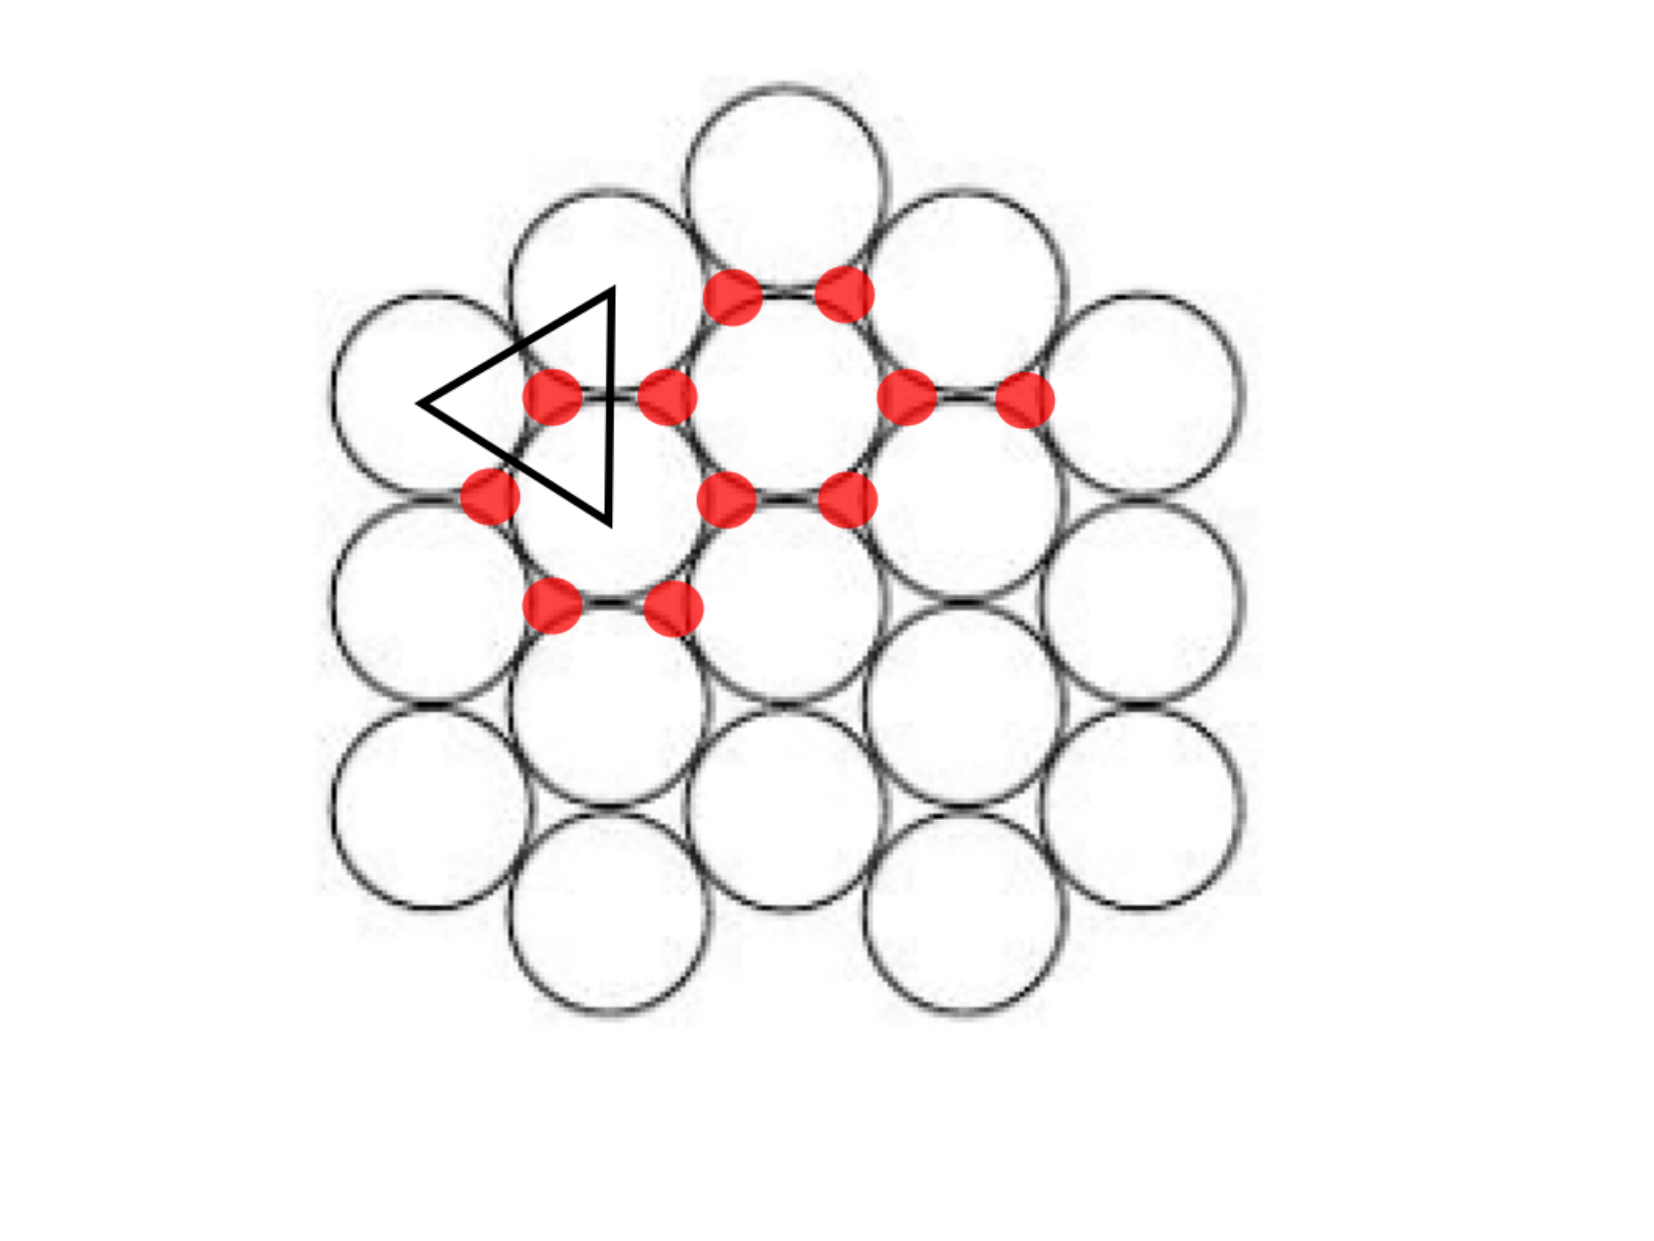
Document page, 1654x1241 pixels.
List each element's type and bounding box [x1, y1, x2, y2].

picture [175, 66, 1441, 1075]
